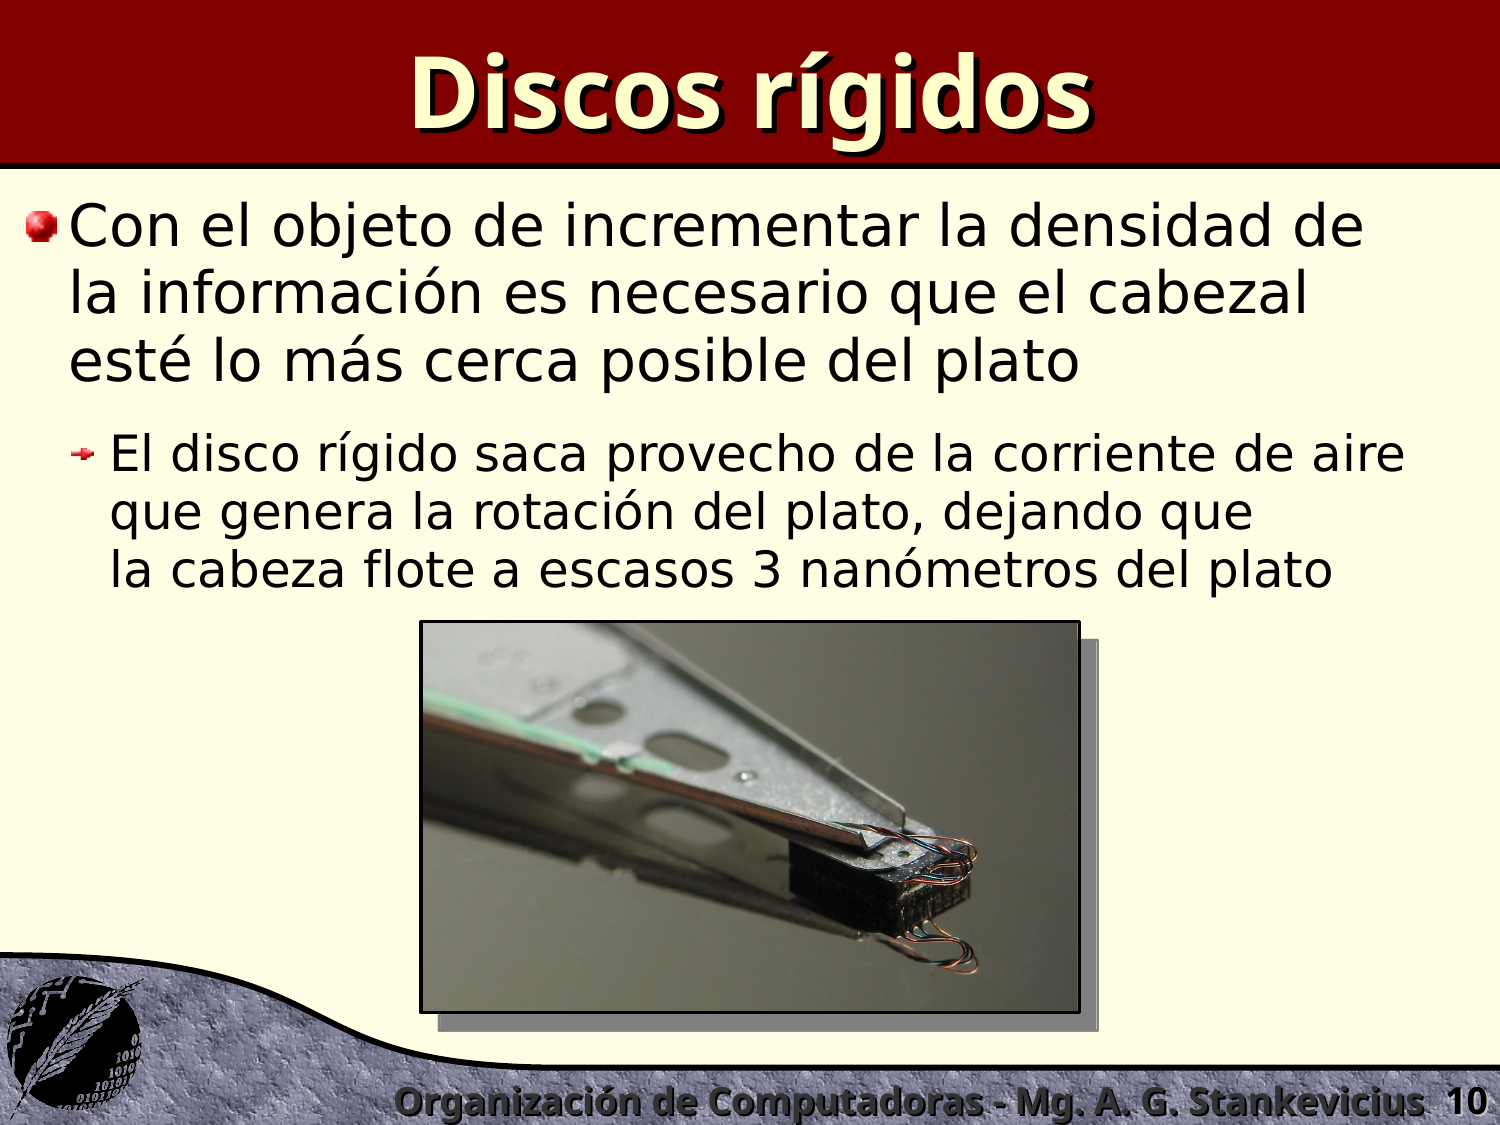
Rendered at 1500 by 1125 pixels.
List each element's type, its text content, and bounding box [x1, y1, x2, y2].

picture [802, 1100, 806, 1110]
list Con el objeto de incrementar la densidad de la información es necesario que el cabezal esté lo más cerca posible del plato El disco rígido saca provecho de la corriente de aire que genera la rotación del plato, dejando que la cabeza flote a escasos 3 nanómetros del plato [11, 192, 1486, 935]
title Discos rígidos [15, 5, 1485, 160]
picture [448, 1100, 455, 1110]
picture [422, 623, 1078, 1012]
picture [0, 959, 1500, 1125]
picture [1058, 1100, 1065, 1110]
